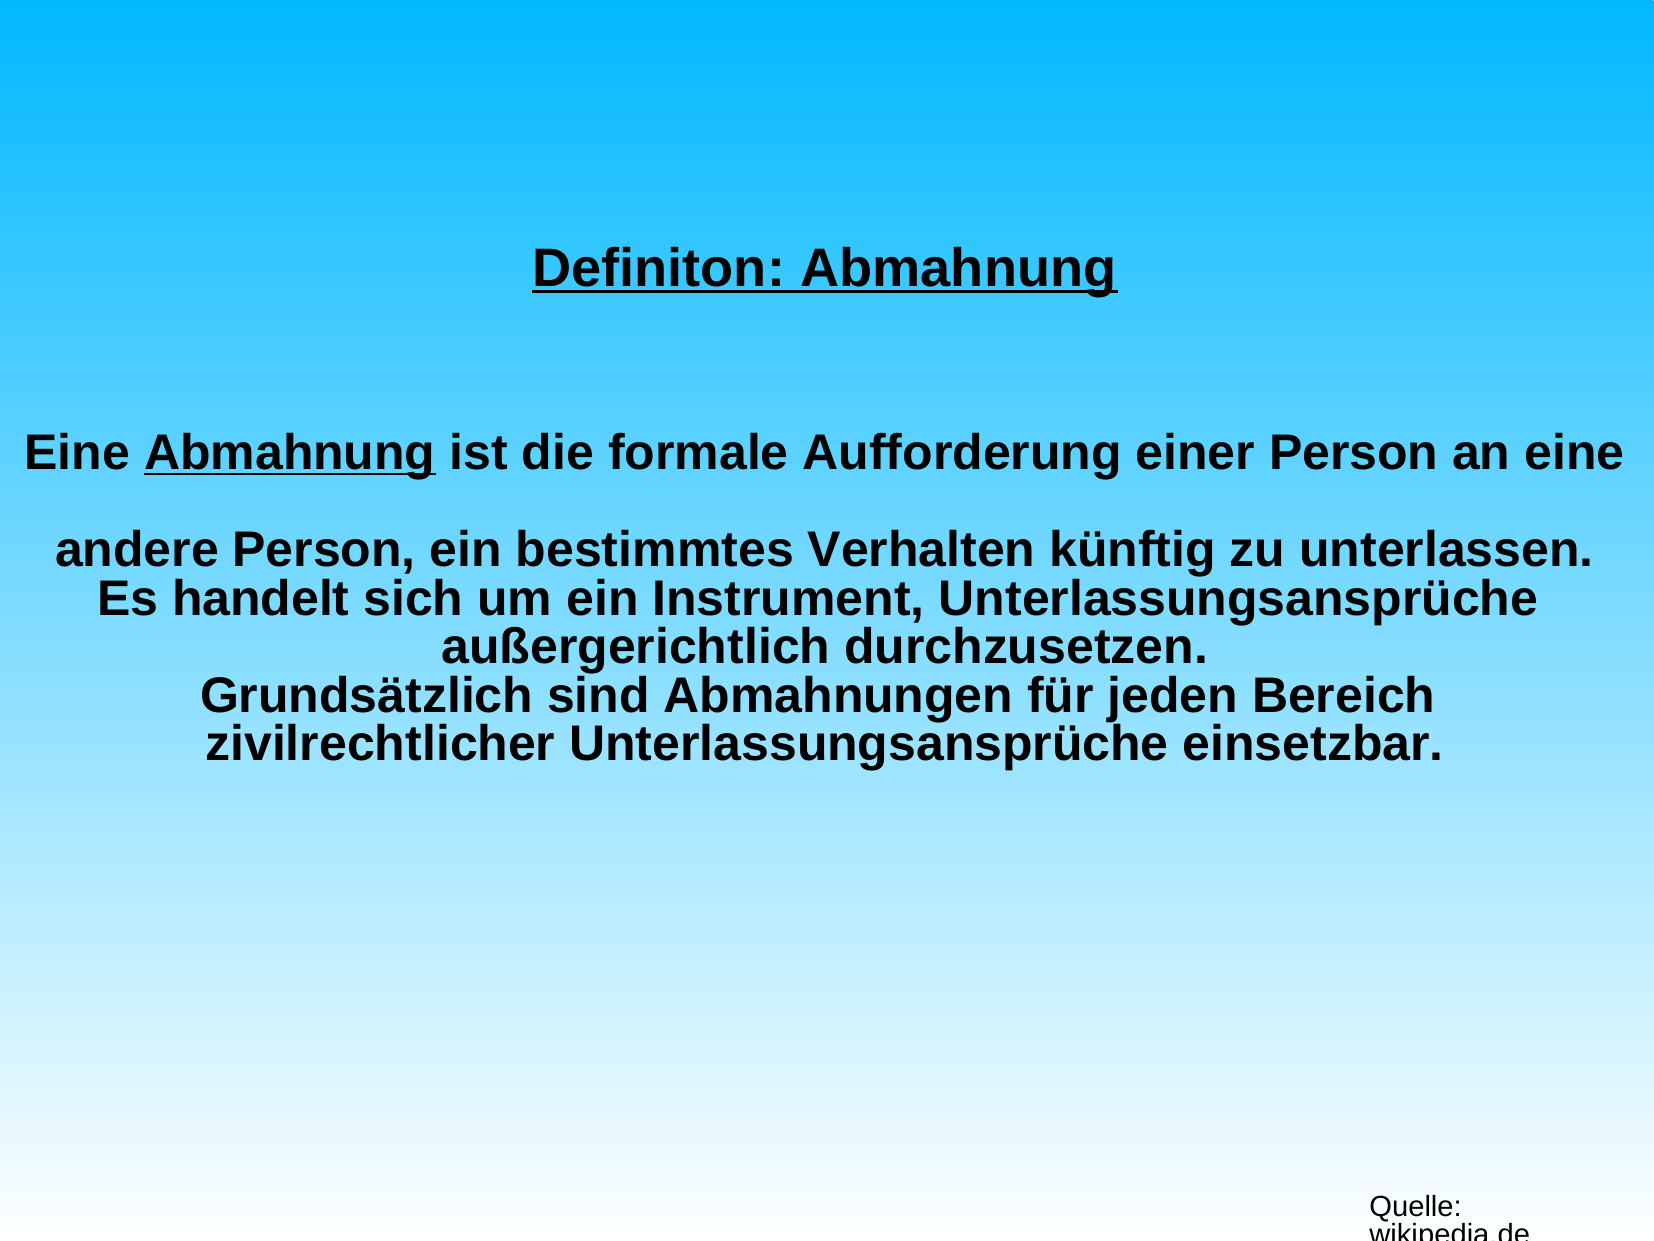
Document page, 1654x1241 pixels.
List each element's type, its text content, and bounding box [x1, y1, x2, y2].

text_box Quelle: wikipedia.de [1354, 1186, 1647, 1234]
text_box Definiton: Abmahnung Eine Abmahnung ist die formale Aufforderung einer Person an eine andere Person, ein bestimmtes Verhalten künftig zu unterlassen. Es handelt sich um ein Instrument, Unterlassungsansprüche außergerichtlich durchzusetzen. Grundsätzlich sind Abmahnungen für jeden Bereich zivilrechtlicher Unterlassungsansprüche einsetzbar. [4, 237, 1646, 783]
